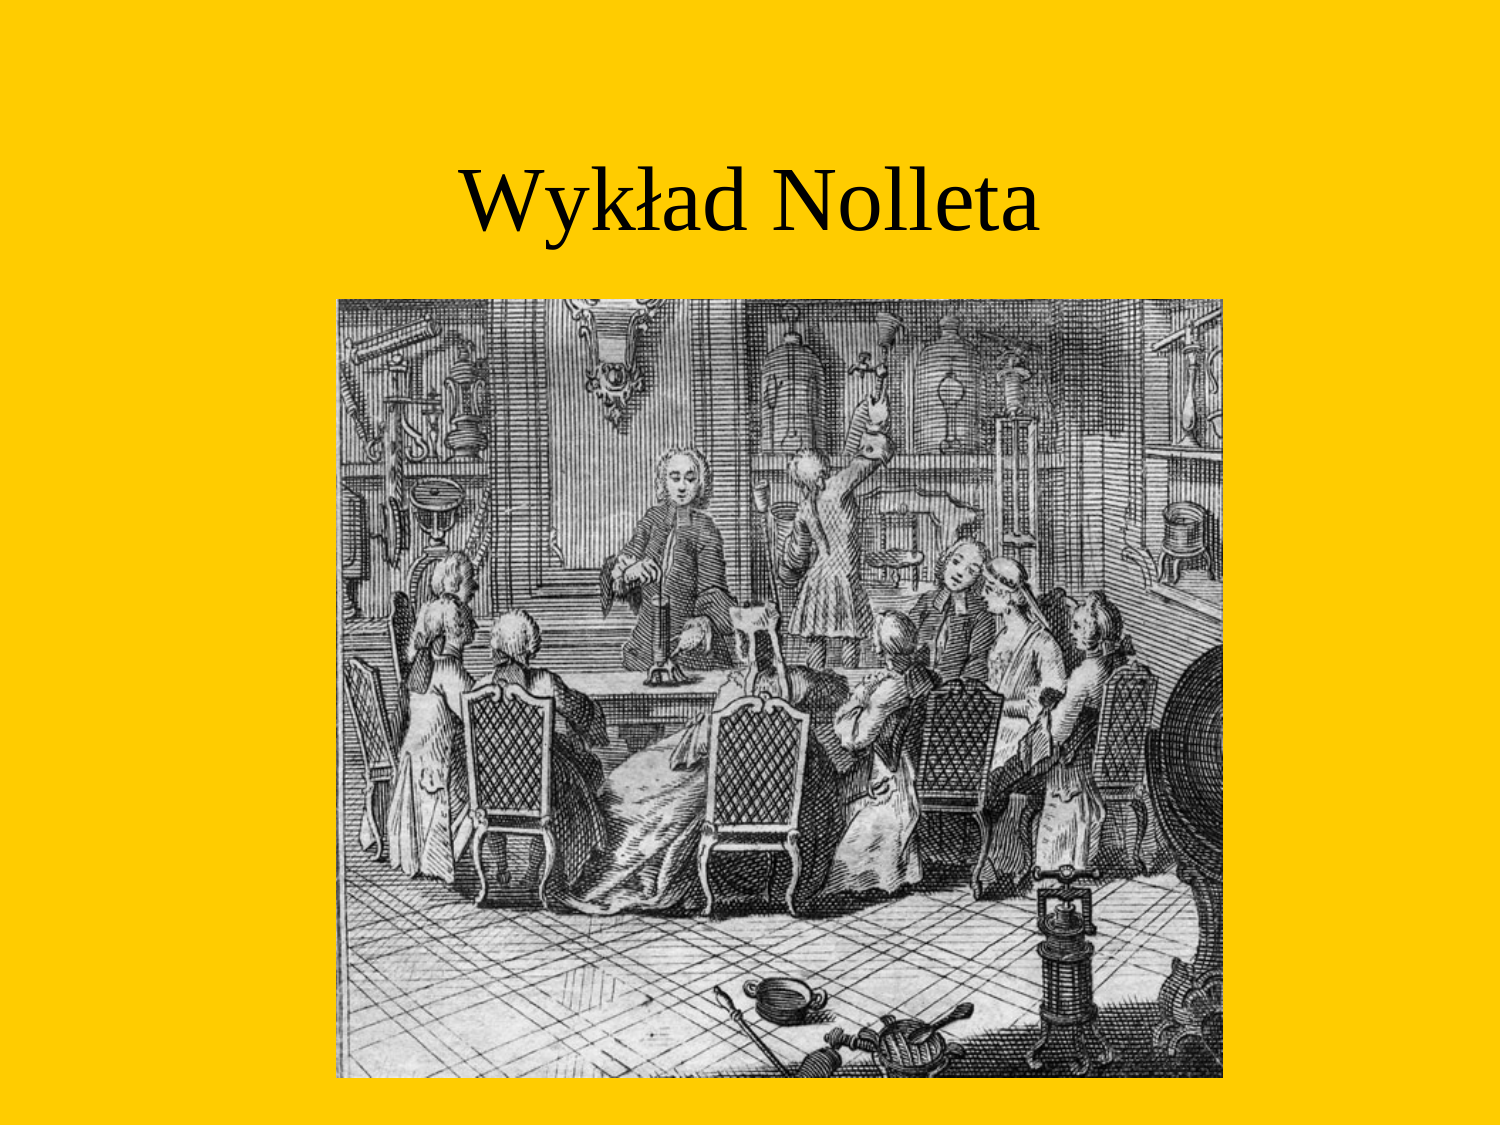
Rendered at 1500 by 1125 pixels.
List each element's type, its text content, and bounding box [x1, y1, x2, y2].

title Wykład Nolleta [112, 99, 1388, 288]
text_box [336, 299, 1223, 1078]
